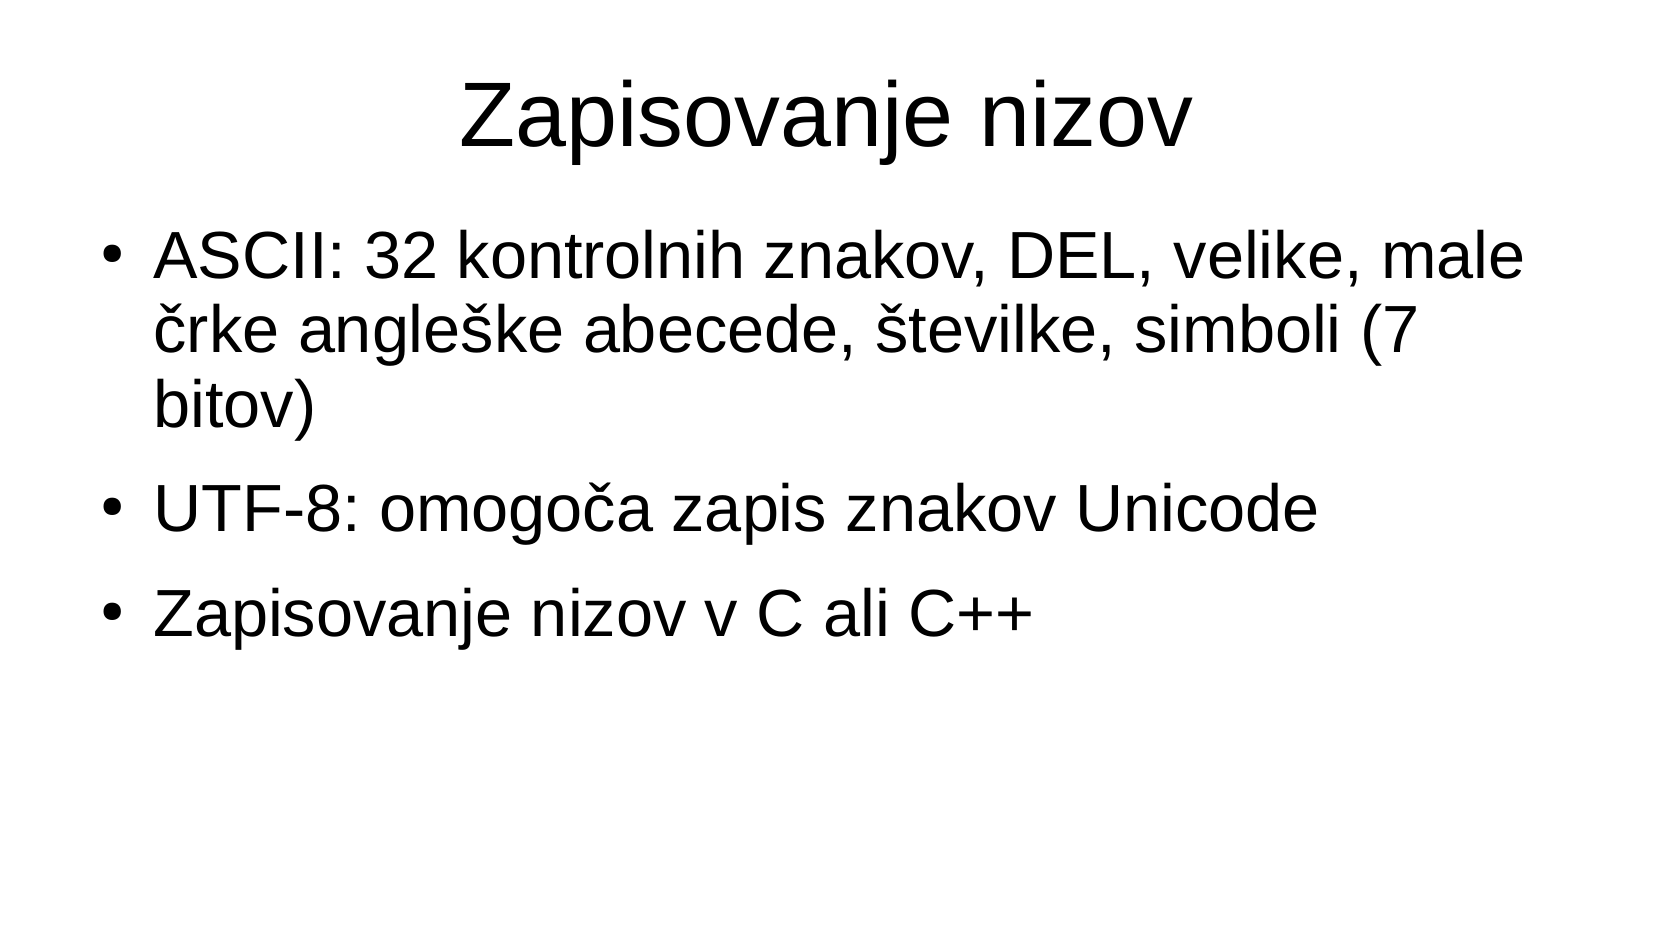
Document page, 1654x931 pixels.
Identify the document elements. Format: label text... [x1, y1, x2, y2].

list ASCII: 32 kontrolnih znakov, DEL, velike, male črke angleške abecede, številke, simboli (7 bitov) UTF-8: omogoča zapis znakov Unicode Zapisovanje nizov v C ali C++ [82, 217, 1571, 758]
title Zapisovanje nizov [82, 37, 1571, 193]
